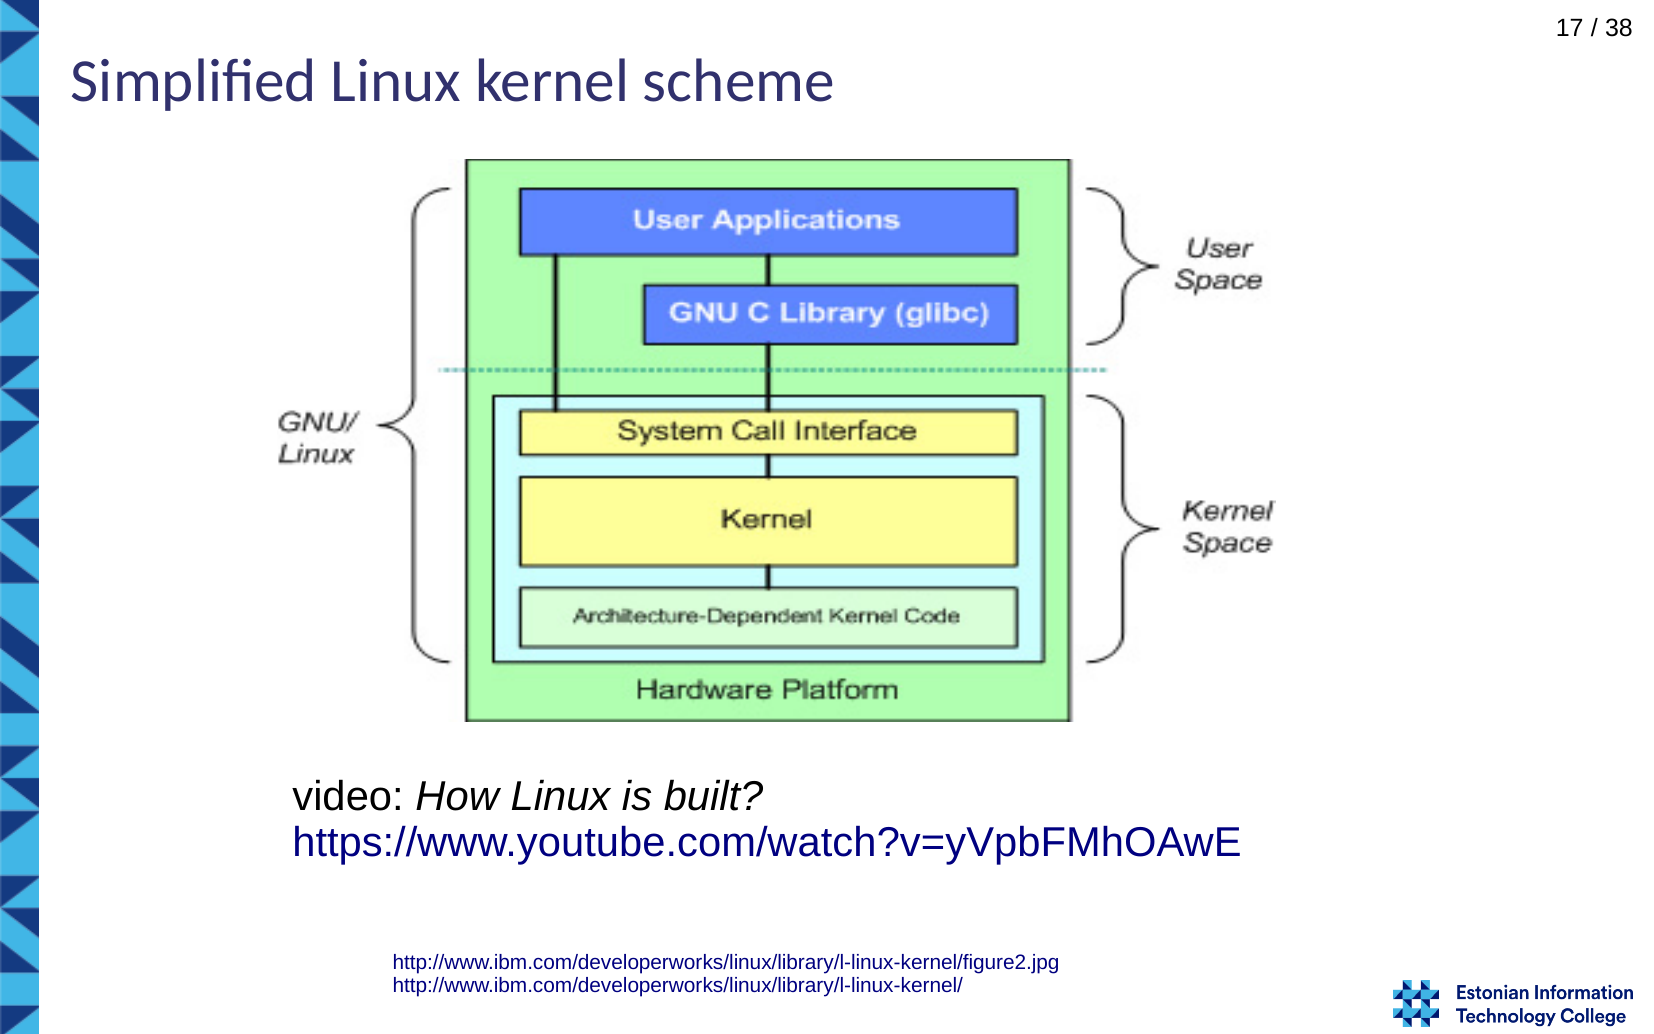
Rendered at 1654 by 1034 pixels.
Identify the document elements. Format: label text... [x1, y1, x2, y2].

text_box video: How Linux is built? https://www.youtube.com/watch?v=yVpbFMhOAwE [277, 765, 1371, 873]
picture [1393, 980, 1633, 1027]
picture [277, 159, 1276, 722]
title Simplified Linux kernel scheme [70, 41, 1630, 130]
text_box http://www.ibm.com/developerworks/linux/library/l-linux-kernel/figure2.jpg http://www.ibm.com/developerworks/linux/library/l-linux-kernel/ [377, 943, 1123, 1004]
